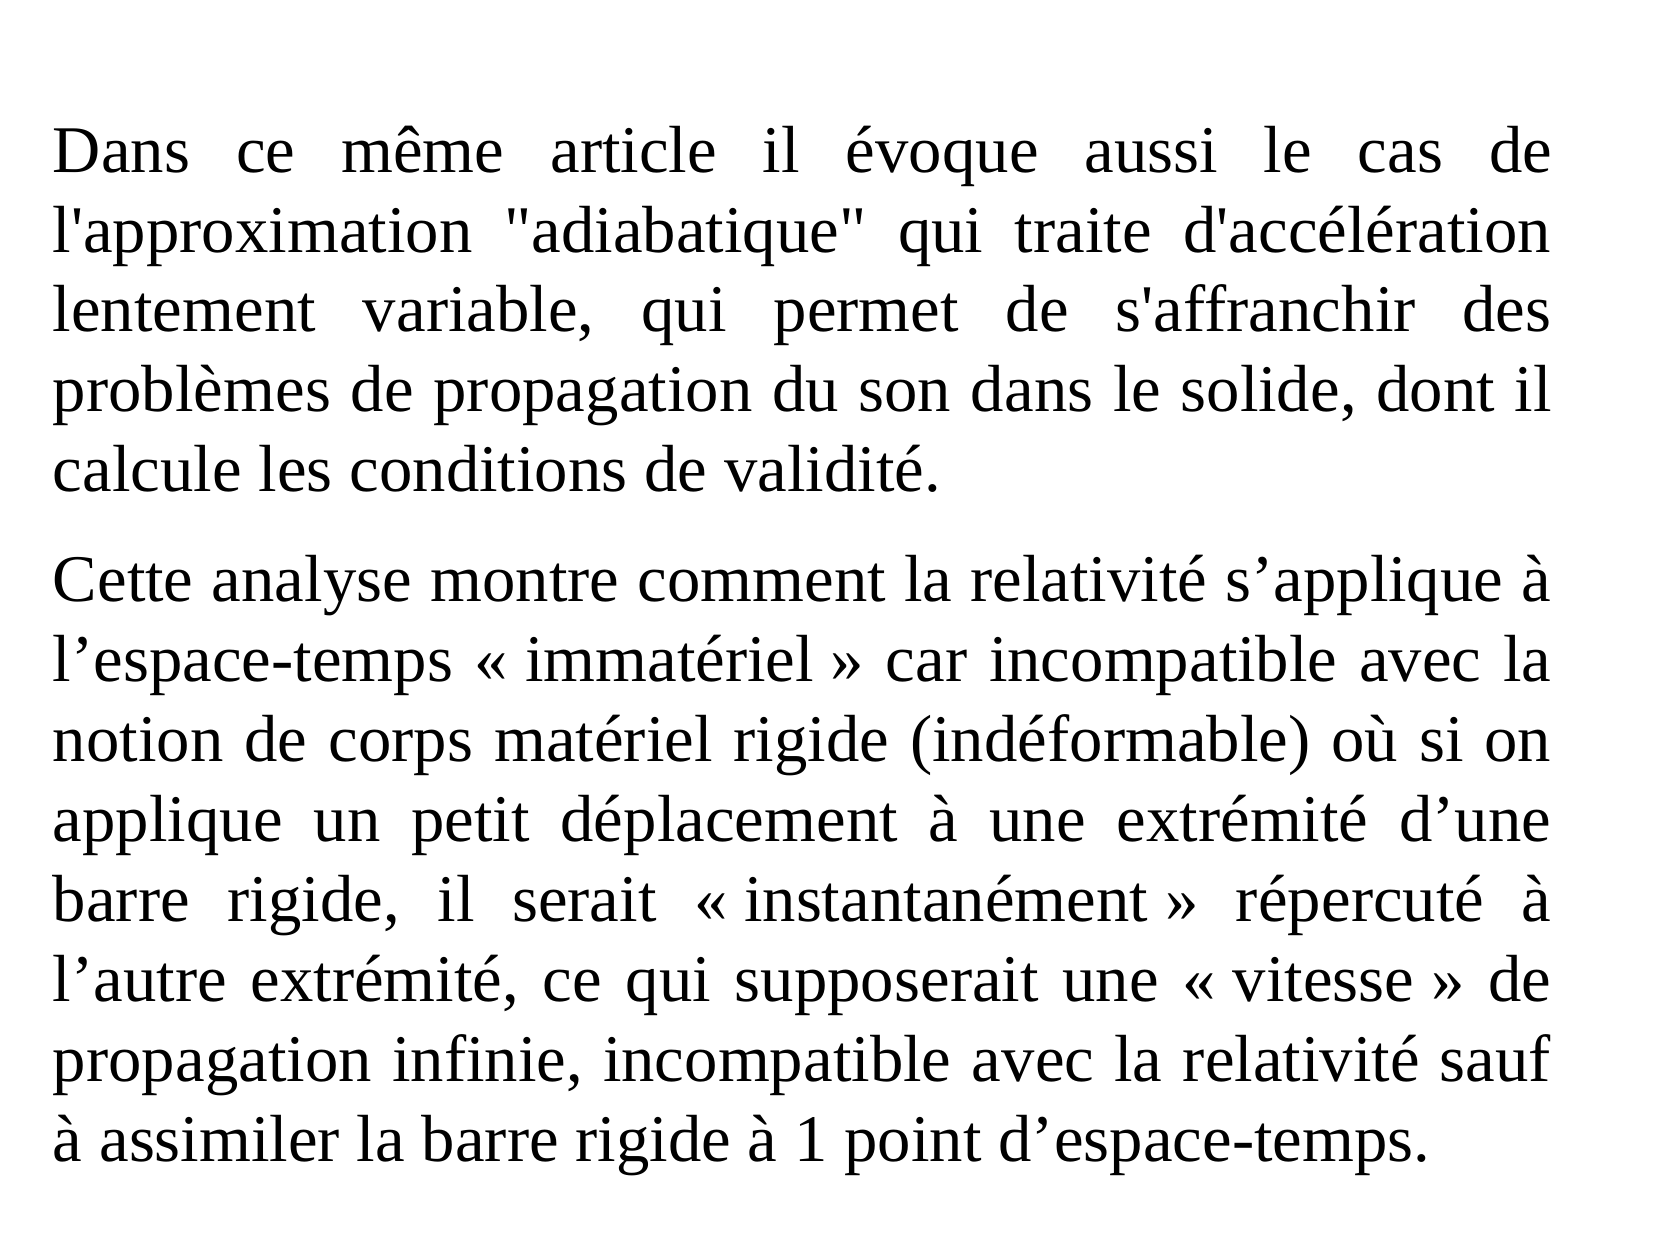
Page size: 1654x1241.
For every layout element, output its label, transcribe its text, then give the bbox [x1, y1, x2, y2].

text_box Dans ce même article il évoque aussi le cas de l'approximation "adiabatique" qui traite d'accélération lentement variable, qui permet de s'affranchir des problèmes de propagation du son dans le solide, dont il calcule les conditions de validité. Cette analyse montre comment la relativité s’applique à l’espace-temps « immatériel » car incompatible avec la notion de corps matériel rigide (indéformable) où si on applique un petit déplacement à une extrémité d’une barre rigide, il serait « instantanément » répercuté à l’autre extrémité, ce qui supposerait une « vitesse » de propagation infinie, incompatible avec la relativité sauf à assimiler la barre rigide à 1 point d’espace-temps. [37, 97, 1570, 1193]
